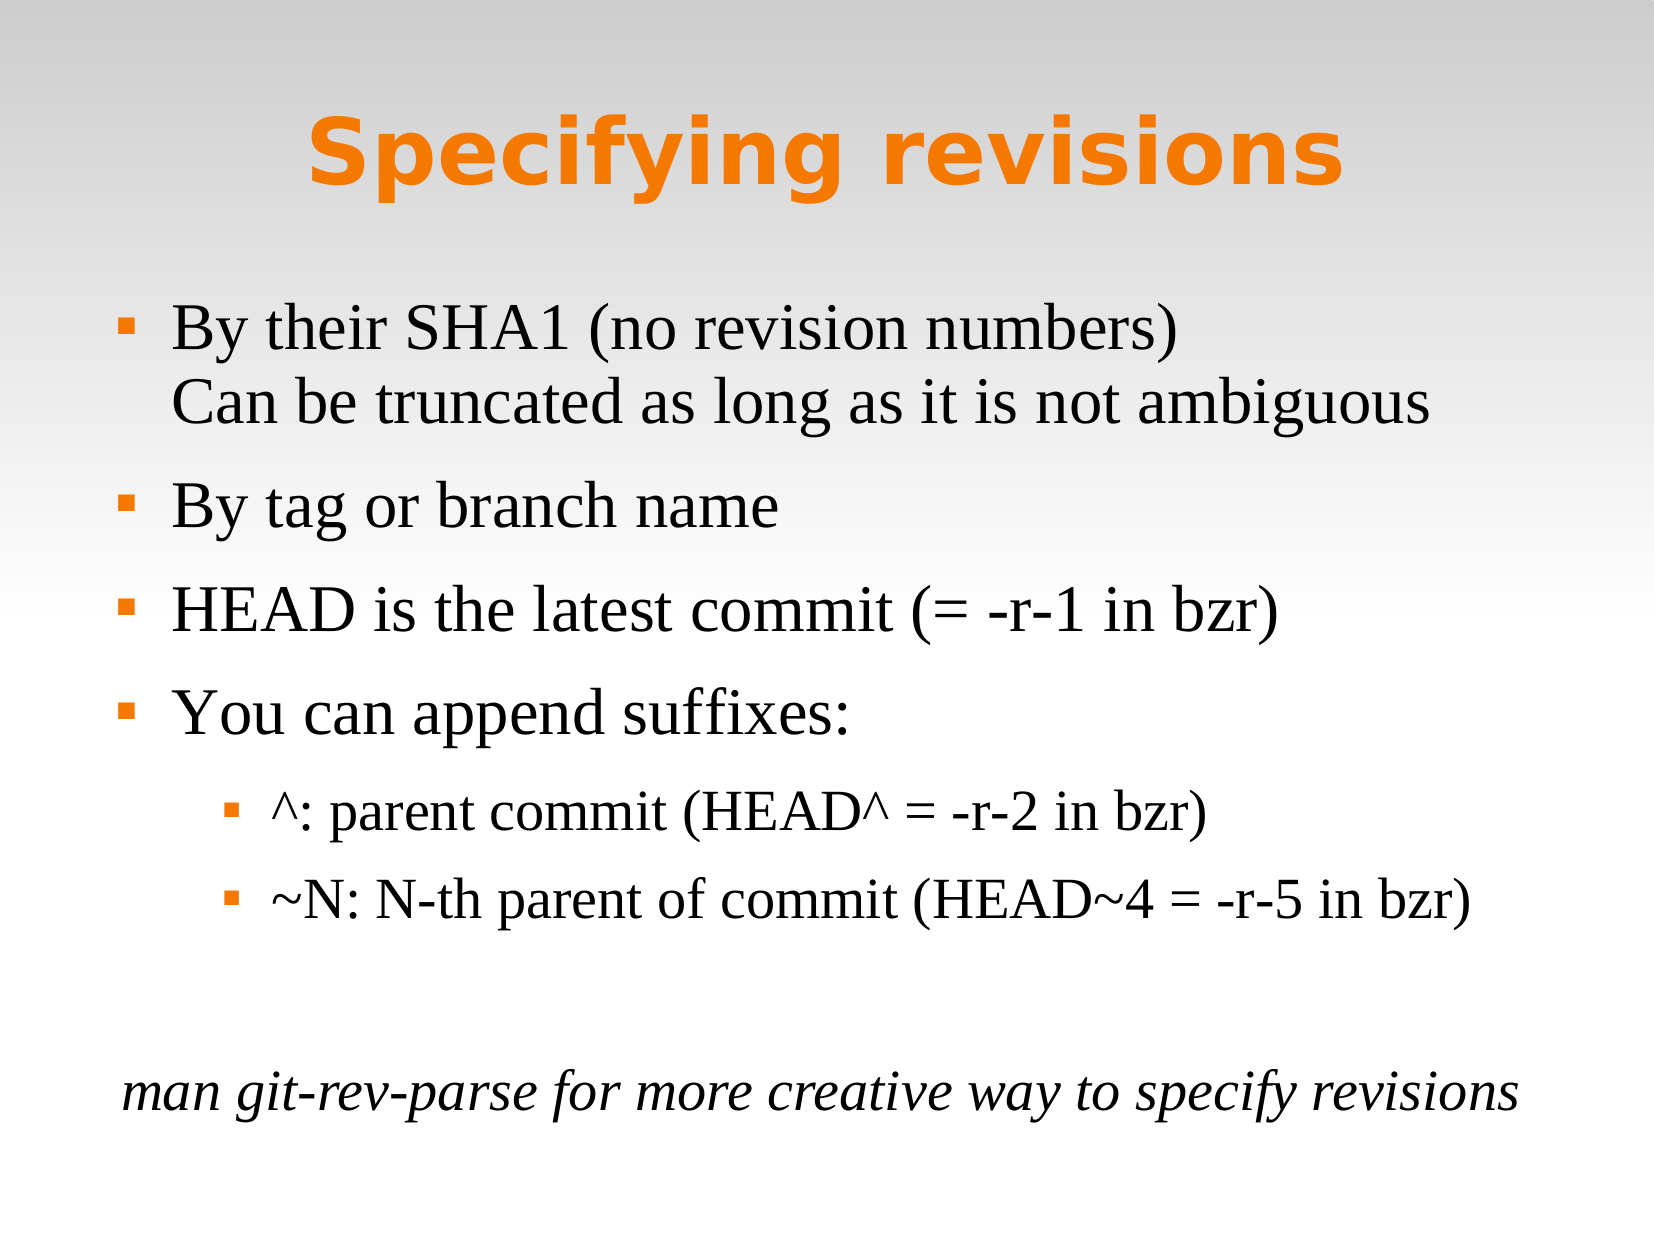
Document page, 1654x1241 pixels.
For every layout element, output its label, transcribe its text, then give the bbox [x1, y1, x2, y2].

title Specifying revisions [82, 56, 1571, 250]
list By their SHA1 (no revision numbers) Can be truncated as long as it is not ambiguous By tag or branch name HEAD is the latest commit (= -r-1 in bzr) You can append suffixes: ^: parent commit (HEAD^ = -r-2 in bzr) ~N: N-th parent of commit (HEAD~4 = -r-5 in bzr) [82, 290, 1571, 1094]
text_box man git-rev-parse for more creative way to specify revisions [106, 1051, 1554, 1136]
